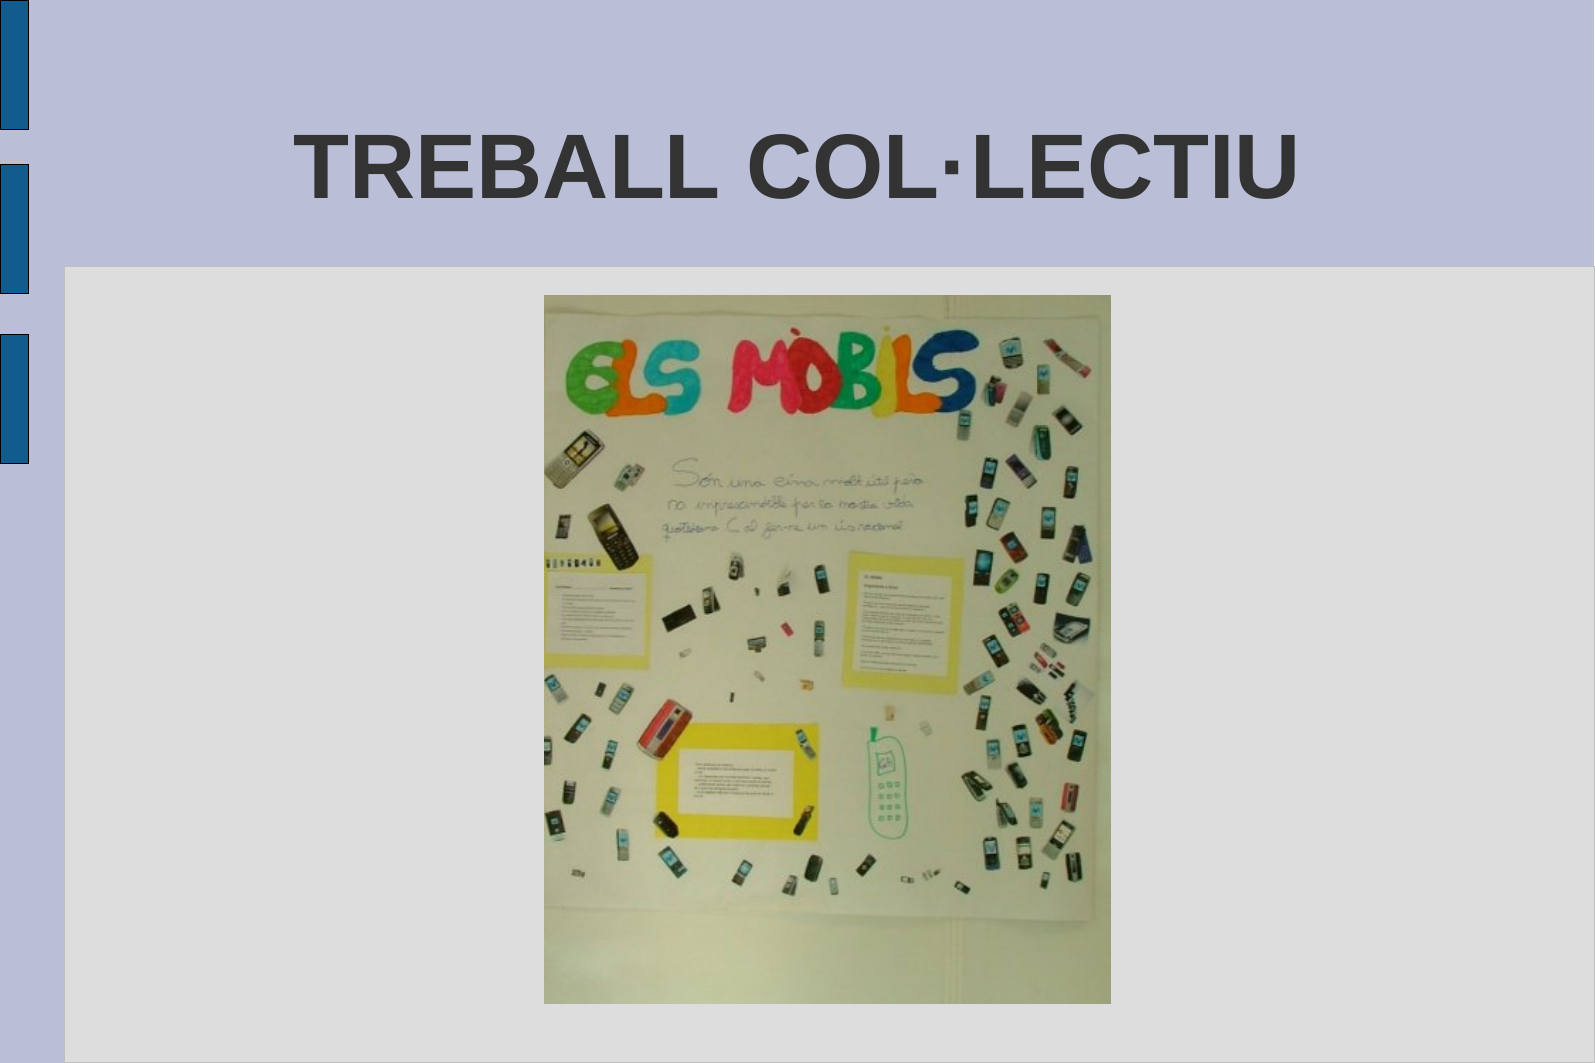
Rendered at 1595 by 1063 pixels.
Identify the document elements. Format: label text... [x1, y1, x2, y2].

picture [544, 295, 1111, 1004]
title TREBALL COL·LECTIU [117, 85, 1479, 249]
